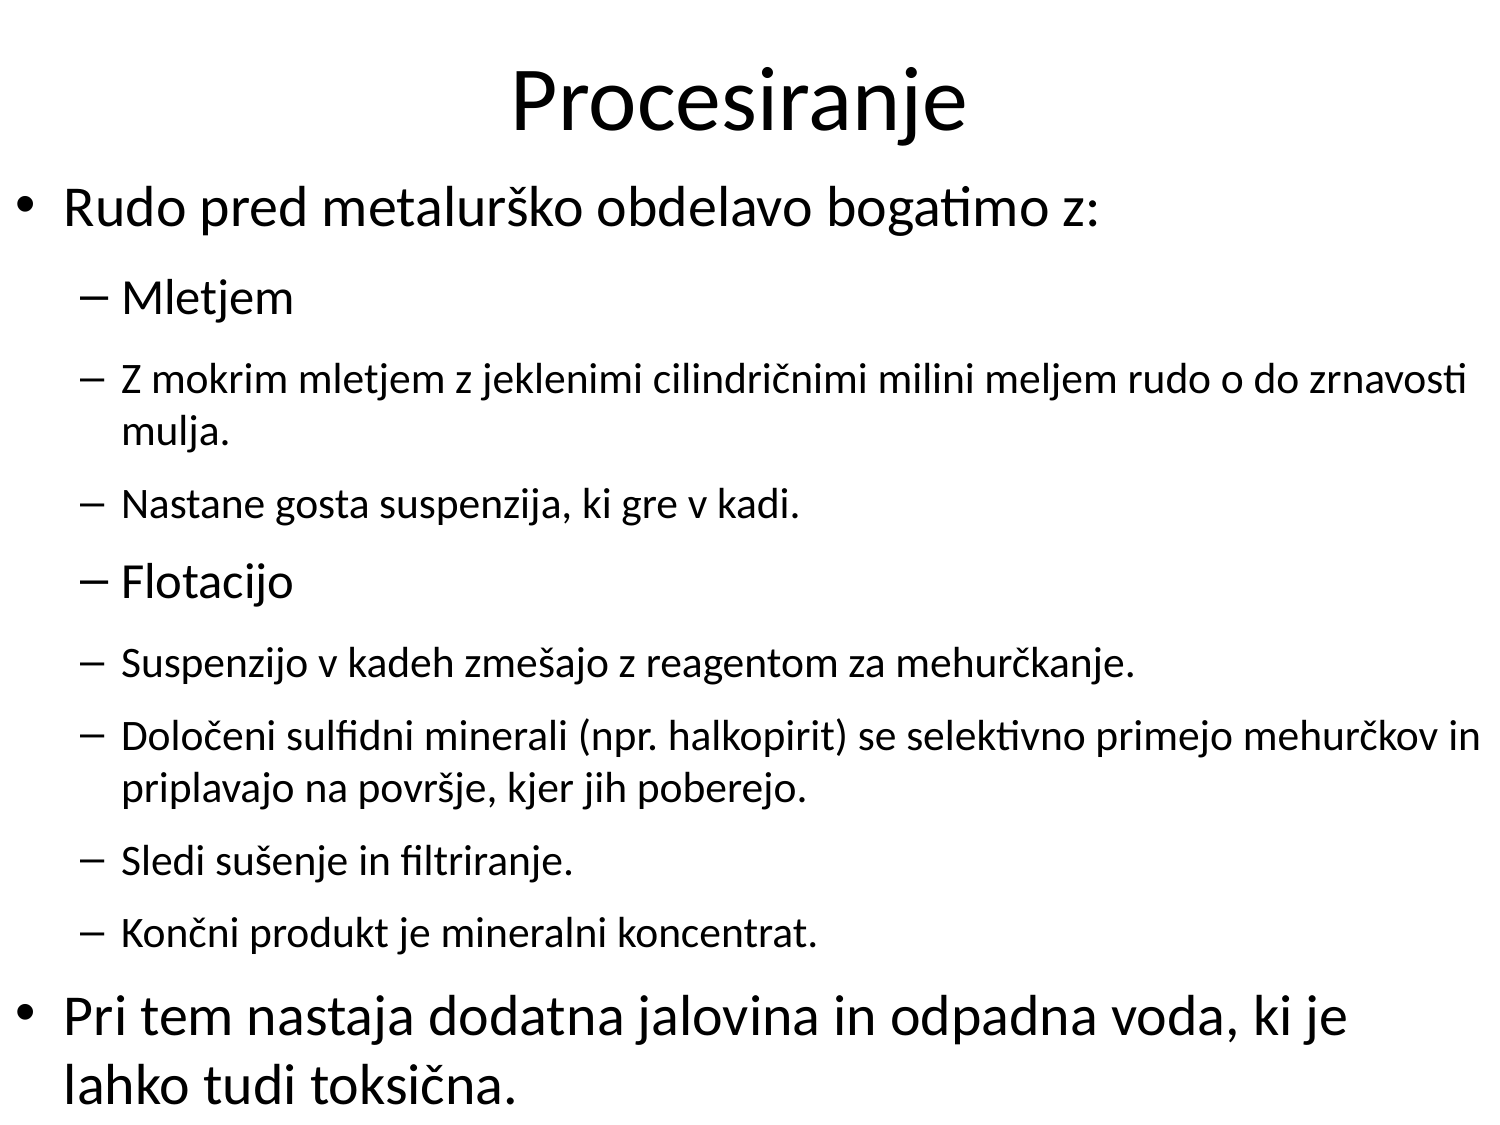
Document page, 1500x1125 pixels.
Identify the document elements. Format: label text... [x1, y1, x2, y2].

list Rudo pred metalurško obdelavo bogatimo z: Mletjem Z mokrim mletjem z jeklenimi cilindričnimi milini meljem rudo o do zrnavosti mulja. Nastane gosta suspenzija, ki gre v kadi. Flotacijo Suspenzijo v kadeh zmešajo z reagentom za mehurčkanje. Določeni sulfidni minerali (npr. halkopirit) se selektivno primejo mehurčkov in priplavajo na površje, kjer jih poberejo. Sledi sušenje in filtriranje. Končni produkt je mineralni koncentrat. Pri tem nastaja dodatna jalovina in odpadna voda, ki je lahko tudi toksična. [0, 160, 1500, 1125]
title Procesiranje [64, 0, 1415, 160]
